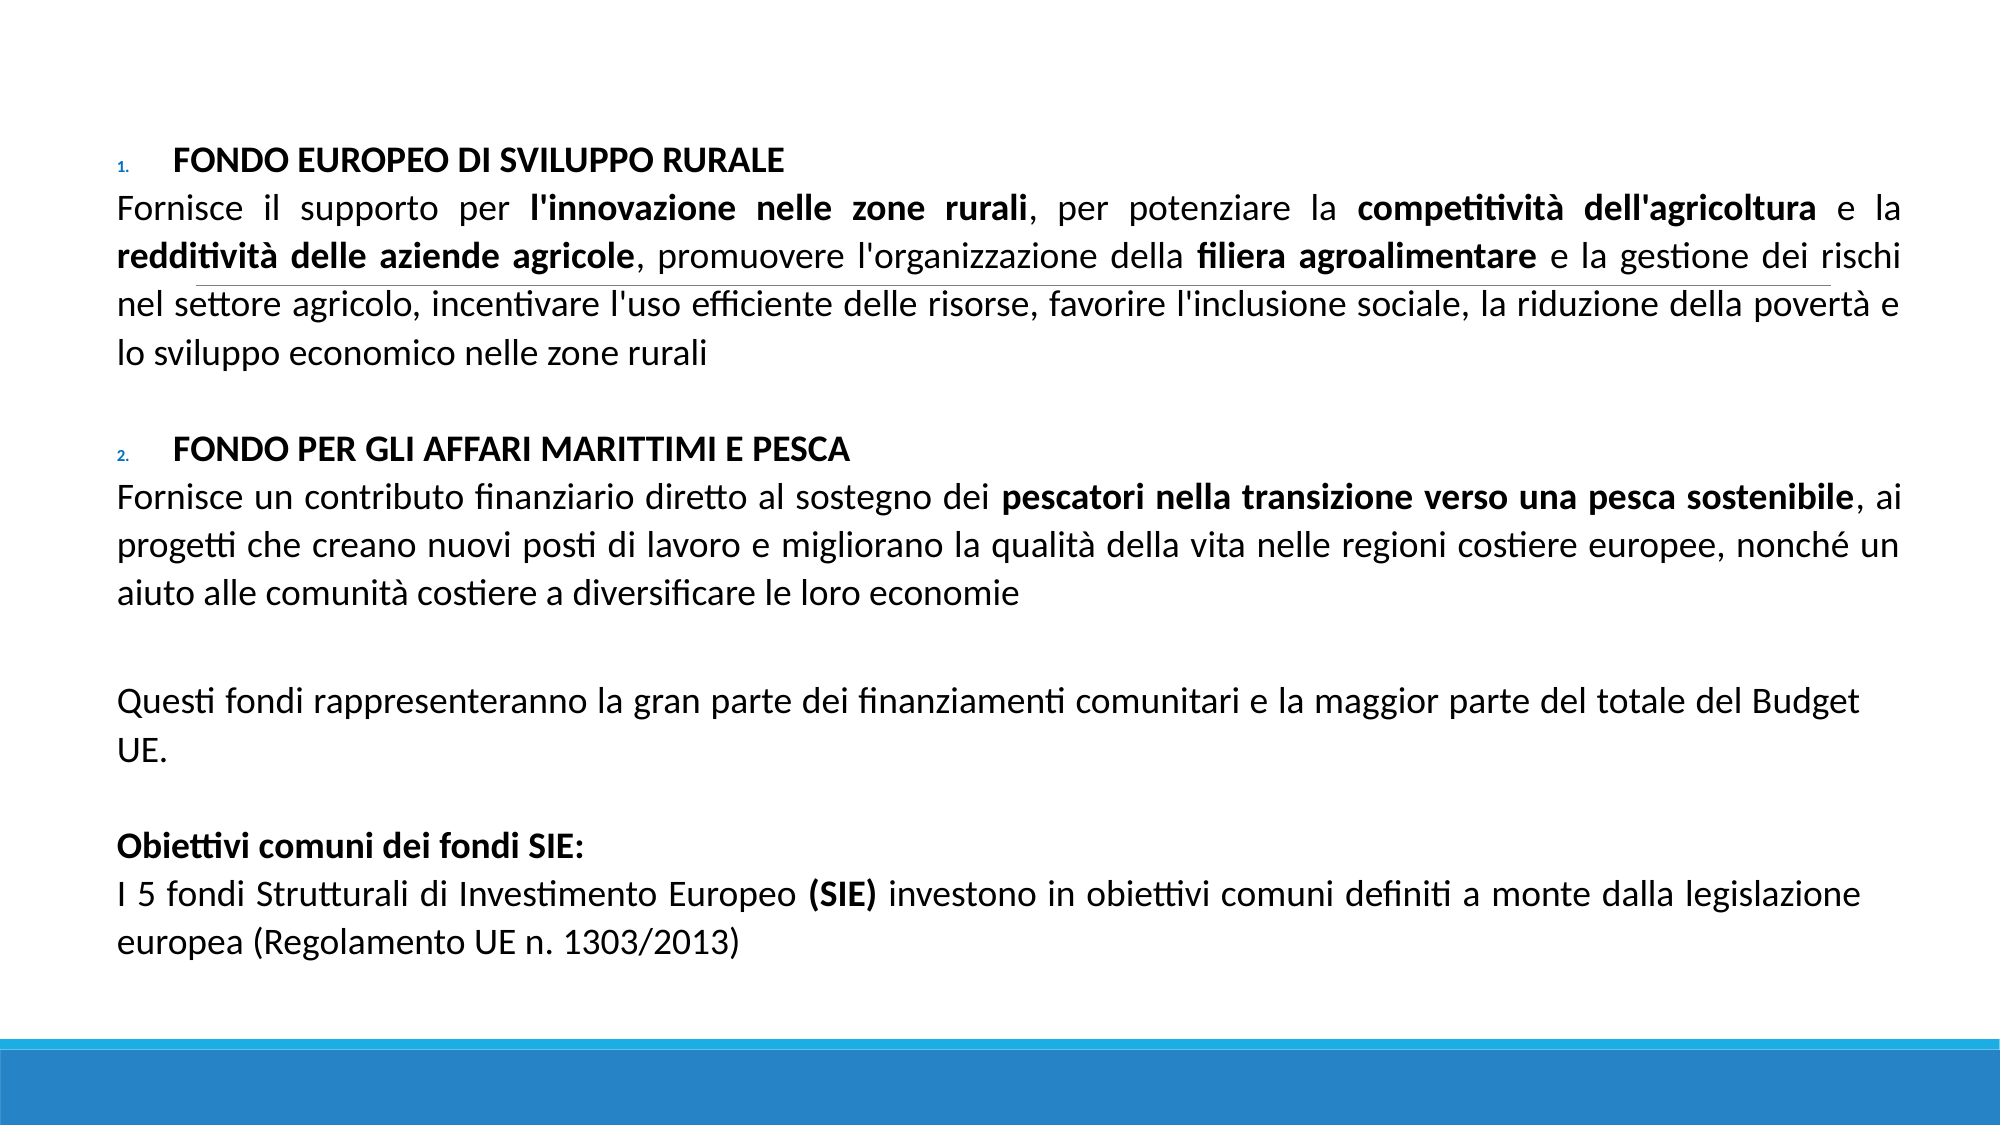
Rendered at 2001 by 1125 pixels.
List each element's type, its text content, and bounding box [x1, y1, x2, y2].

text_box Questi fondi rappresenteranno la gran parte dei finanziamenti comunitari e la maggior parte del totale del Budget UE. Obiettivi comuni dei fondi SIE: I 5 fondi Strutturali di Investimento Europeo (SIE) investono in obiettivi comuni definiti a monte dalla legislazione europea (Regolamento UE n. 1303/2013) [102, 665, 1878, 970]
text_box FONDO EUROPEO DI SVILUPPO RURALE Fornisce il supporto per l'innovazione nelle zone rurali, per potenziare la competitività dell'agricoltura e la redditività delle aziende agricole, promuovere l'organizzazione della filiera agroalimentare e la gestione dei rischi nel settore agricolo, incentivare l'uso efficiente delle risorse, favorire l'inclusione sociale, la riduzione della povertà e lo sviluppo economico nelle zone rurali FONDO PER GLI AFFARI MARITTIMI E PESCA Fornisce un contributo finanziario diretto al sostegno dei pescatori nella transizione verso una pesca sostenibile, ai progetti che creano nuovi posti di lavoro e migliorano la qualità della vita nelle regioni costiere europee, nonché un aiuto alle comunità costiere a diversificare le loro economie [102, 31, 1917, 621]
